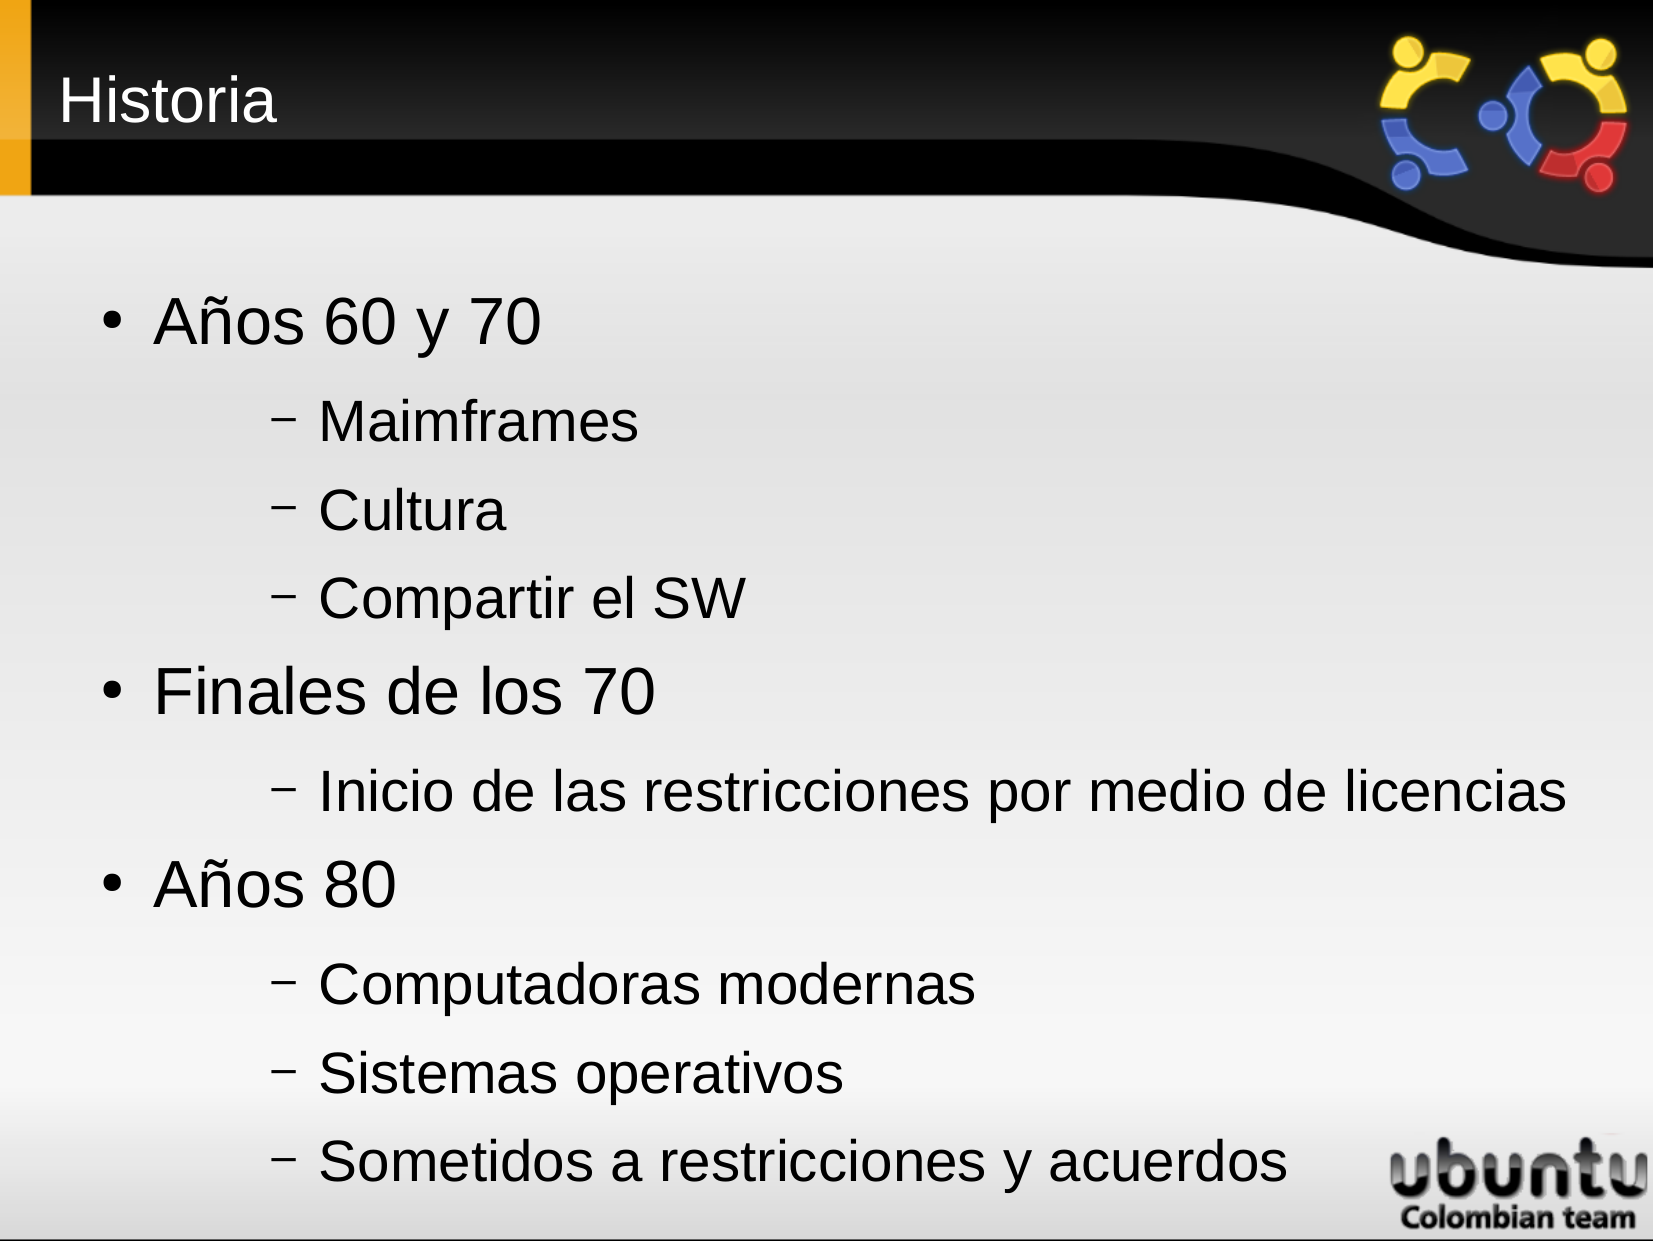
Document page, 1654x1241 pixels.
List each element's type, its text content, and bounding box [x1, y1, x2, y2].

picture [0, 0, 1653, 1241]
list Años 60 y 70 Maimframes Cultura Compartir el SW Finales de los 70 Inicio de las restricciones por medio de licencias Años 80 Computadoras modernas Sistemas operativos Sometidos a restricciones y acuerdos [82, 284, 1571, 1195]
title Historia [59, 48, 1376, 153]
